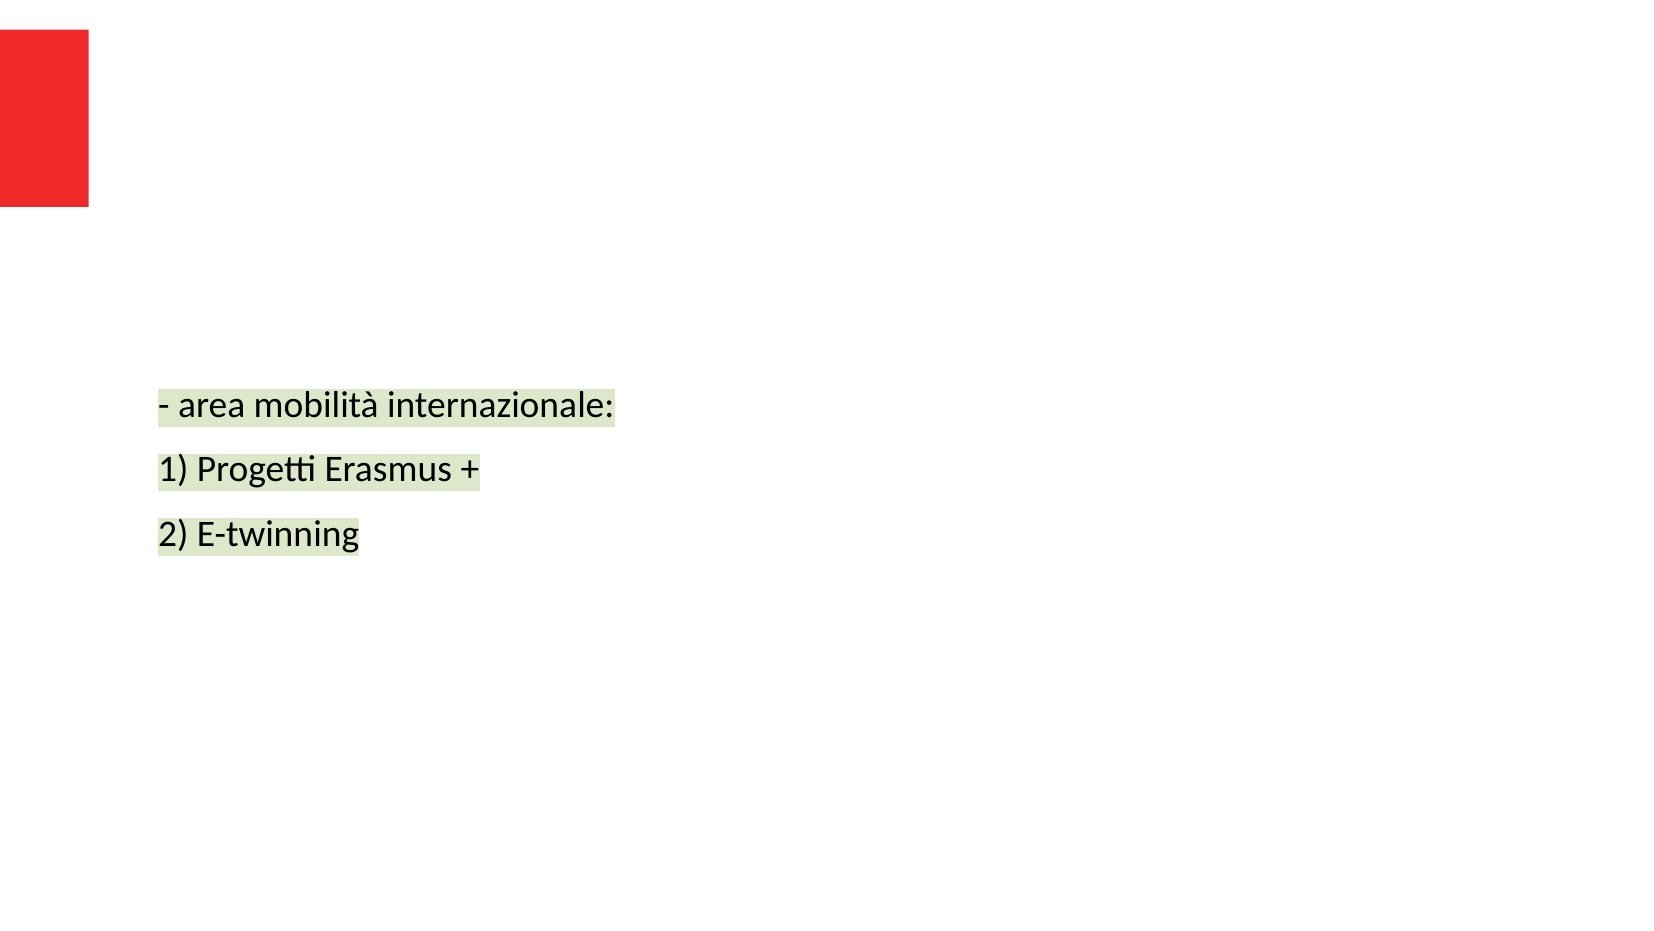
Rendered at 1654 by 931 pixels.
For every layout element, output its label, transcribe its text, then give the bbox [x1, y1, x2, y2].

text_box - area mobilità internazionale: 1) Progetti Erasmus + 2) E-twinning [143, 368, 1241, 568]
